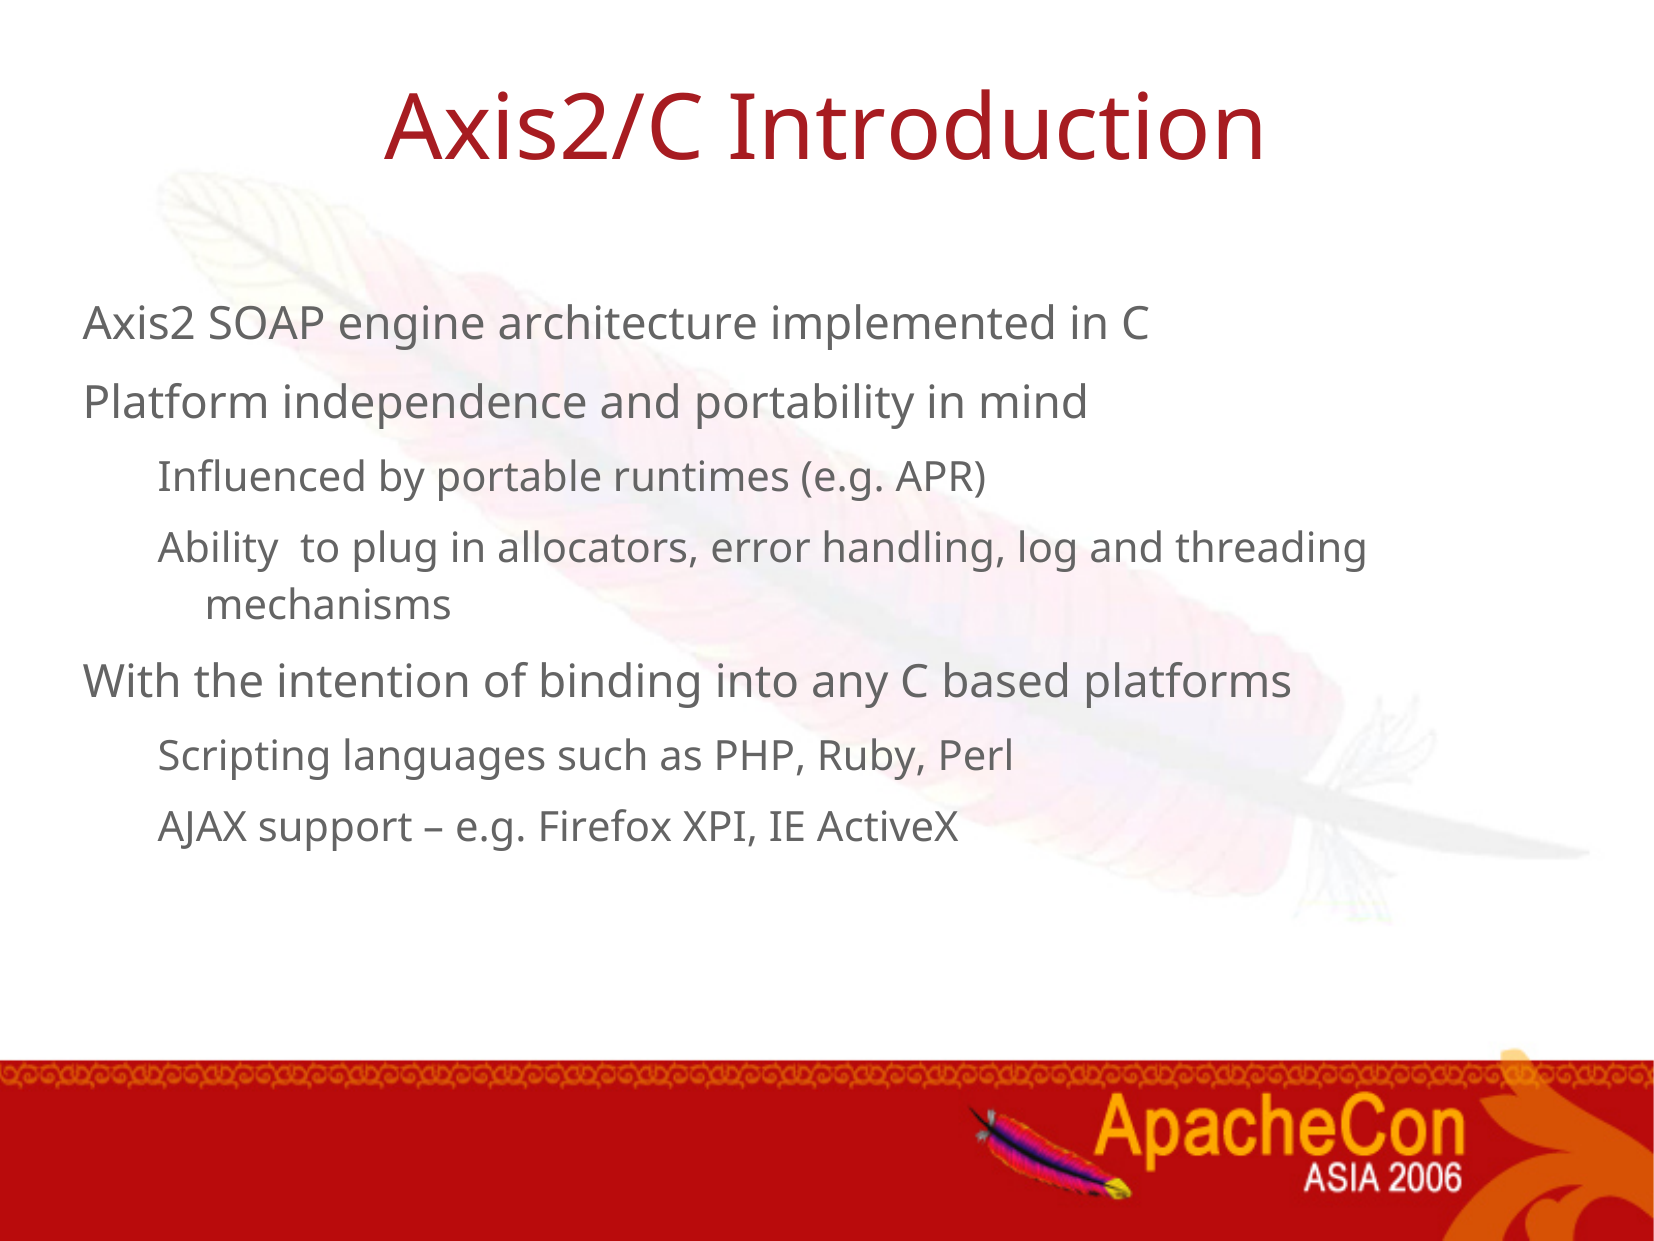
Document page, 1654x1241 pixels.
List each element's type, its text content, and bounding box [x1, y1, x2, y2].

picture [0, 0, 1654, 1241]
title Axis2/C Introduction [82, 20, 1571, 228]
list Axis2 SOAP engine architecture implemented in C Platform independence and portability in mind Influenced by portable runtimes (e.g. APR) Ability to plug in allocators, error handling, log and threading mechanisms With the intention of binding into any C based platforms Scripting languages such as PHP, Ruby, Perl AJAX support – e.g. Firefox XPI, IE ActiveX [82, 290, 1571, 1109]
